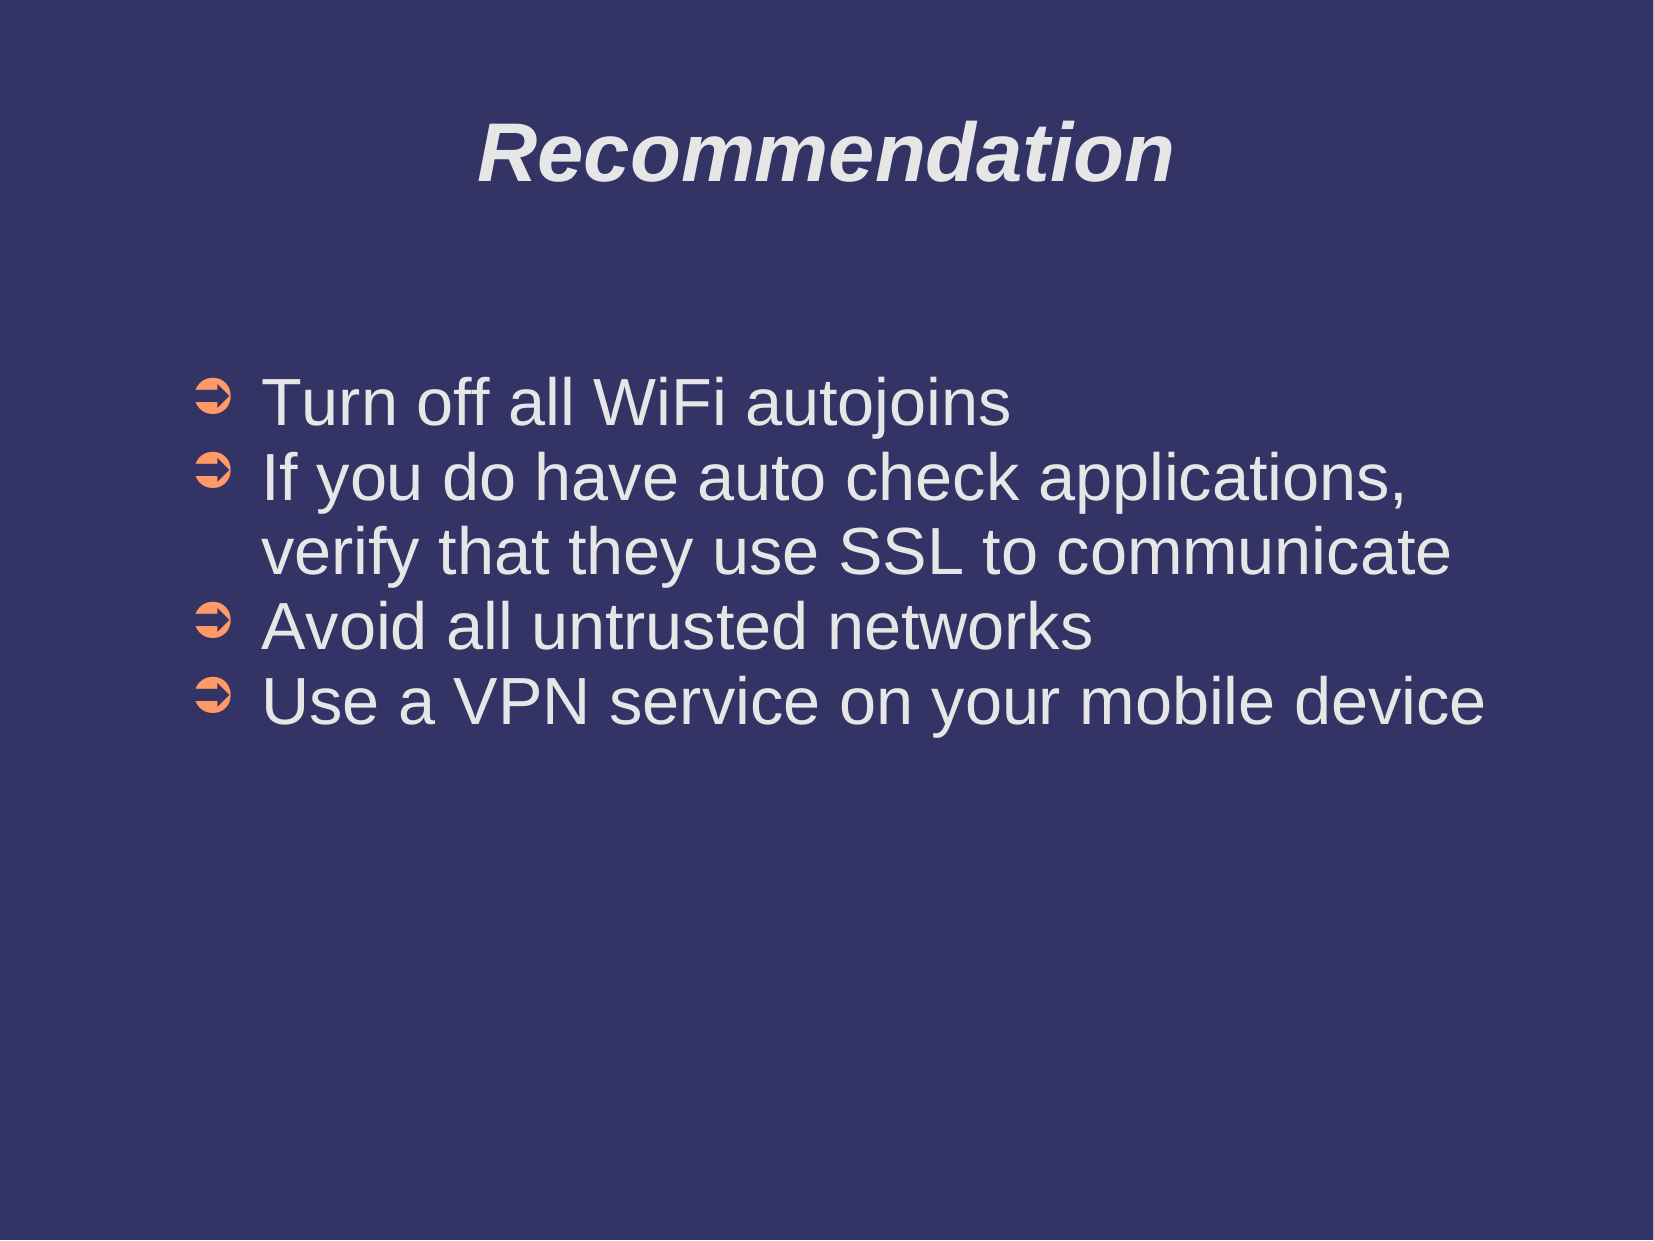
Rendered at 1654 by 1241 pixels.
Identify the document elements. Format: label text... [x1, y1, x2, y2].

list Turn off all WiFi autojoins If you do have auto check applications, verify that they use SSL to communicate Avoid all untrusted networks Use a VPN service on your mobile device [178, 364, 1570, 1147]
title Recommendation [82, 49, 1571, 257]
